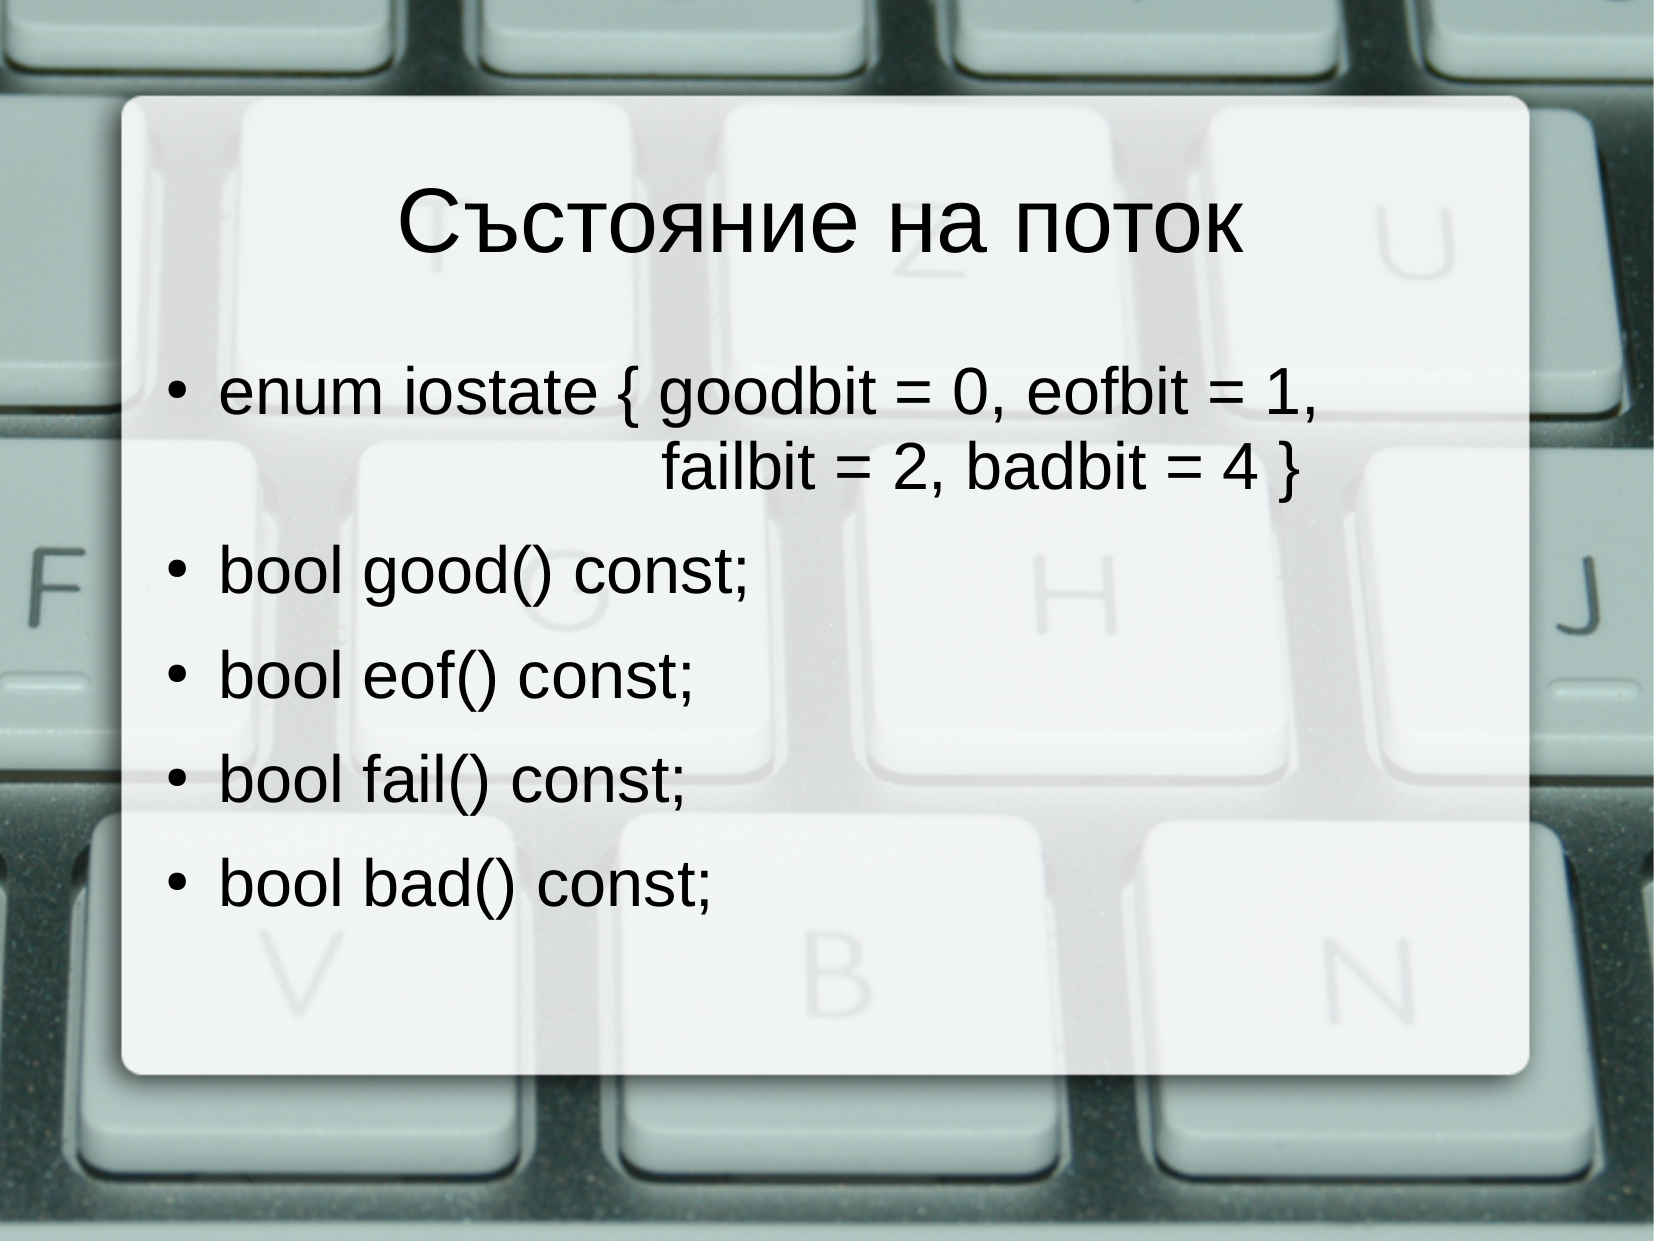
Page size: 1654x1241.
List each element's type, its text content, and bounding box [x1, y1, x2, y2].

picture [0, 0, 1654, 1241]
title Състояние на поток [135, 117, 1506, 325]
list enum iostate { goodbit = 0, eofbit = 1, failbit = 2, badbit = 4 } bool good() const; bool eof() const; bool fail() const; bool bad() const; [147, 354, 1506, 1074]
